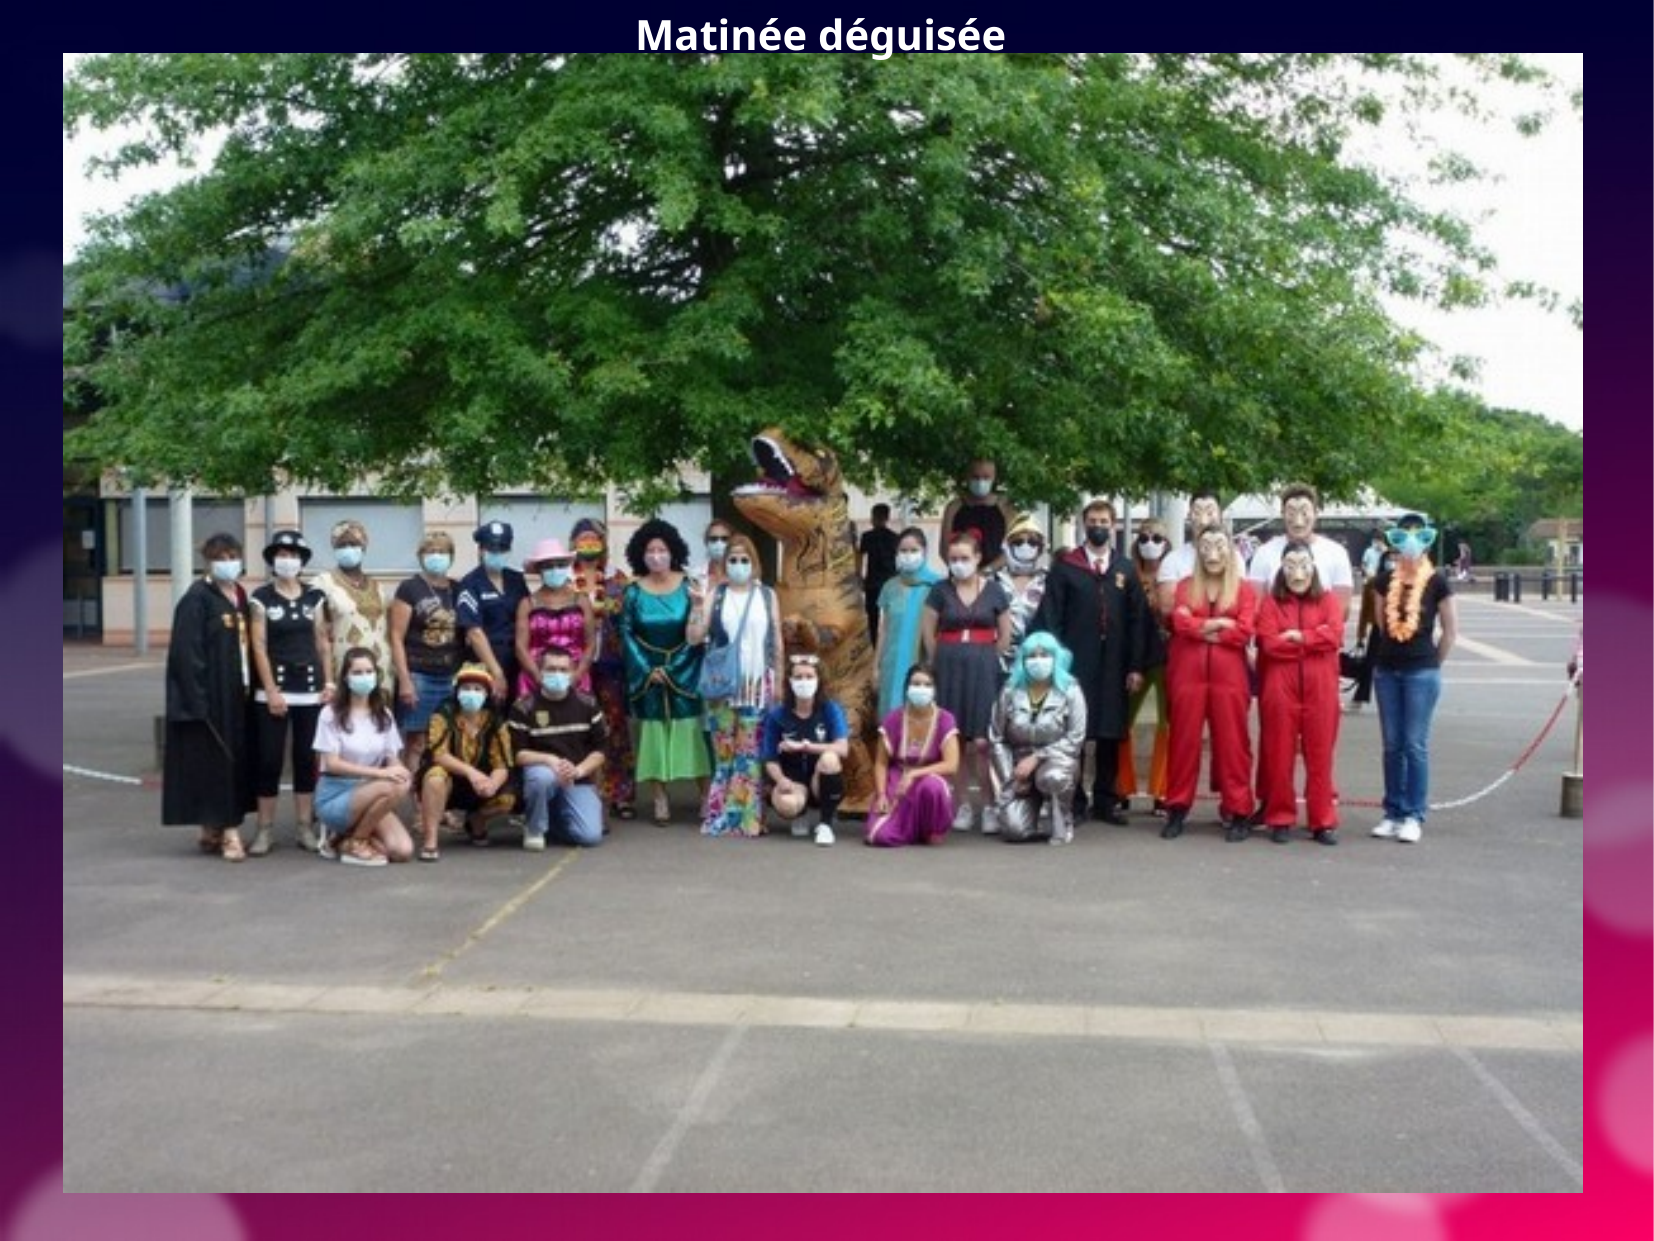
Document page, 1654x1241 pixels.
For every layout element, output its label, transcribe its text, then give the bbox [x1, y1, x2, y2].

text_box Matinée déguisée [413, 0, 1229, 72]
picture [0, 0, 1654, 1241]
